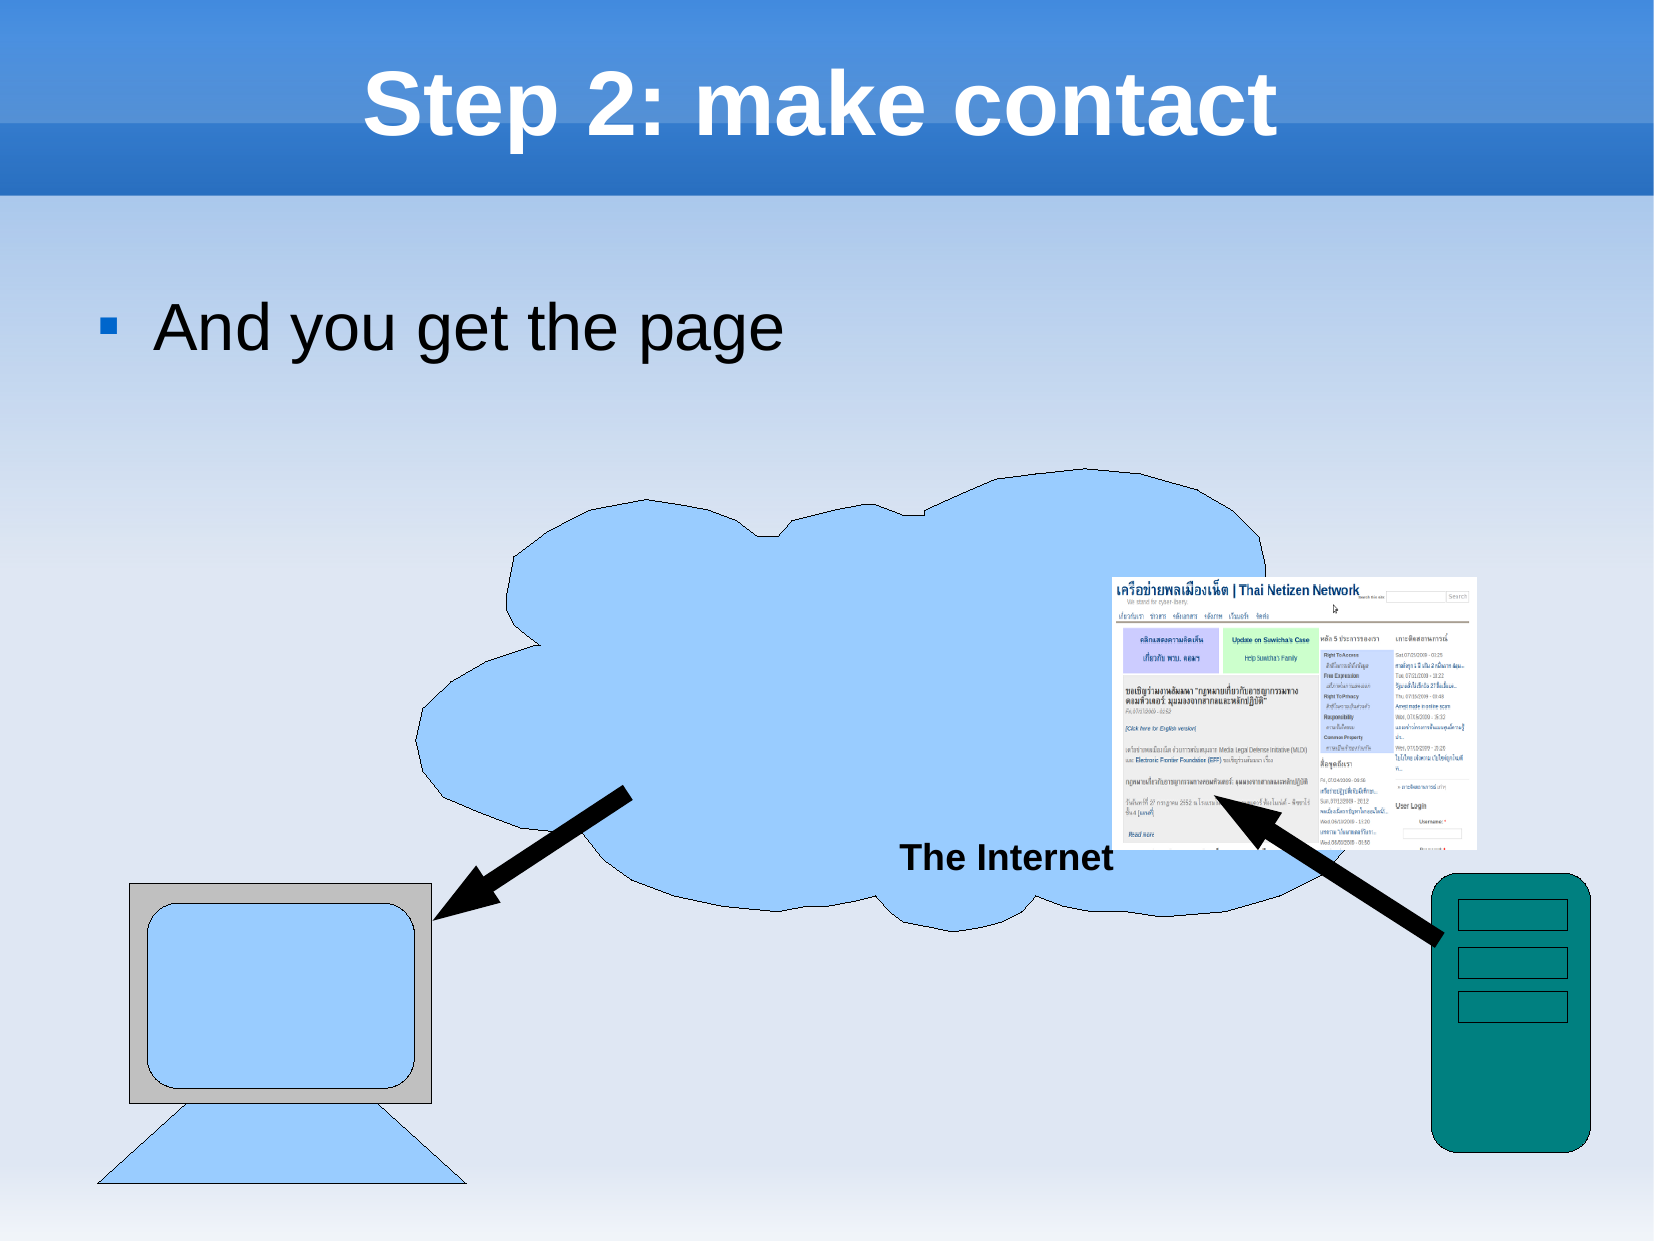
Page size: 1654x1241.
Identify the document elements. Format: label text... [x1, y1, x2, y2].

text_box [1431, 873, 1591, 1153]
title Step 2: make contact [76, 0, 1565, 208]
list And you get the page [82, 290, 1571, 1109]
text_box The Internet [884, 828, 1129, 886]
text_box [97, 1109, 467, 1184]
text_box [1318, 850, 1345, 861]
text_box [415, 468, 1321, 932]
picture [0, 0, 1654, 1241]
